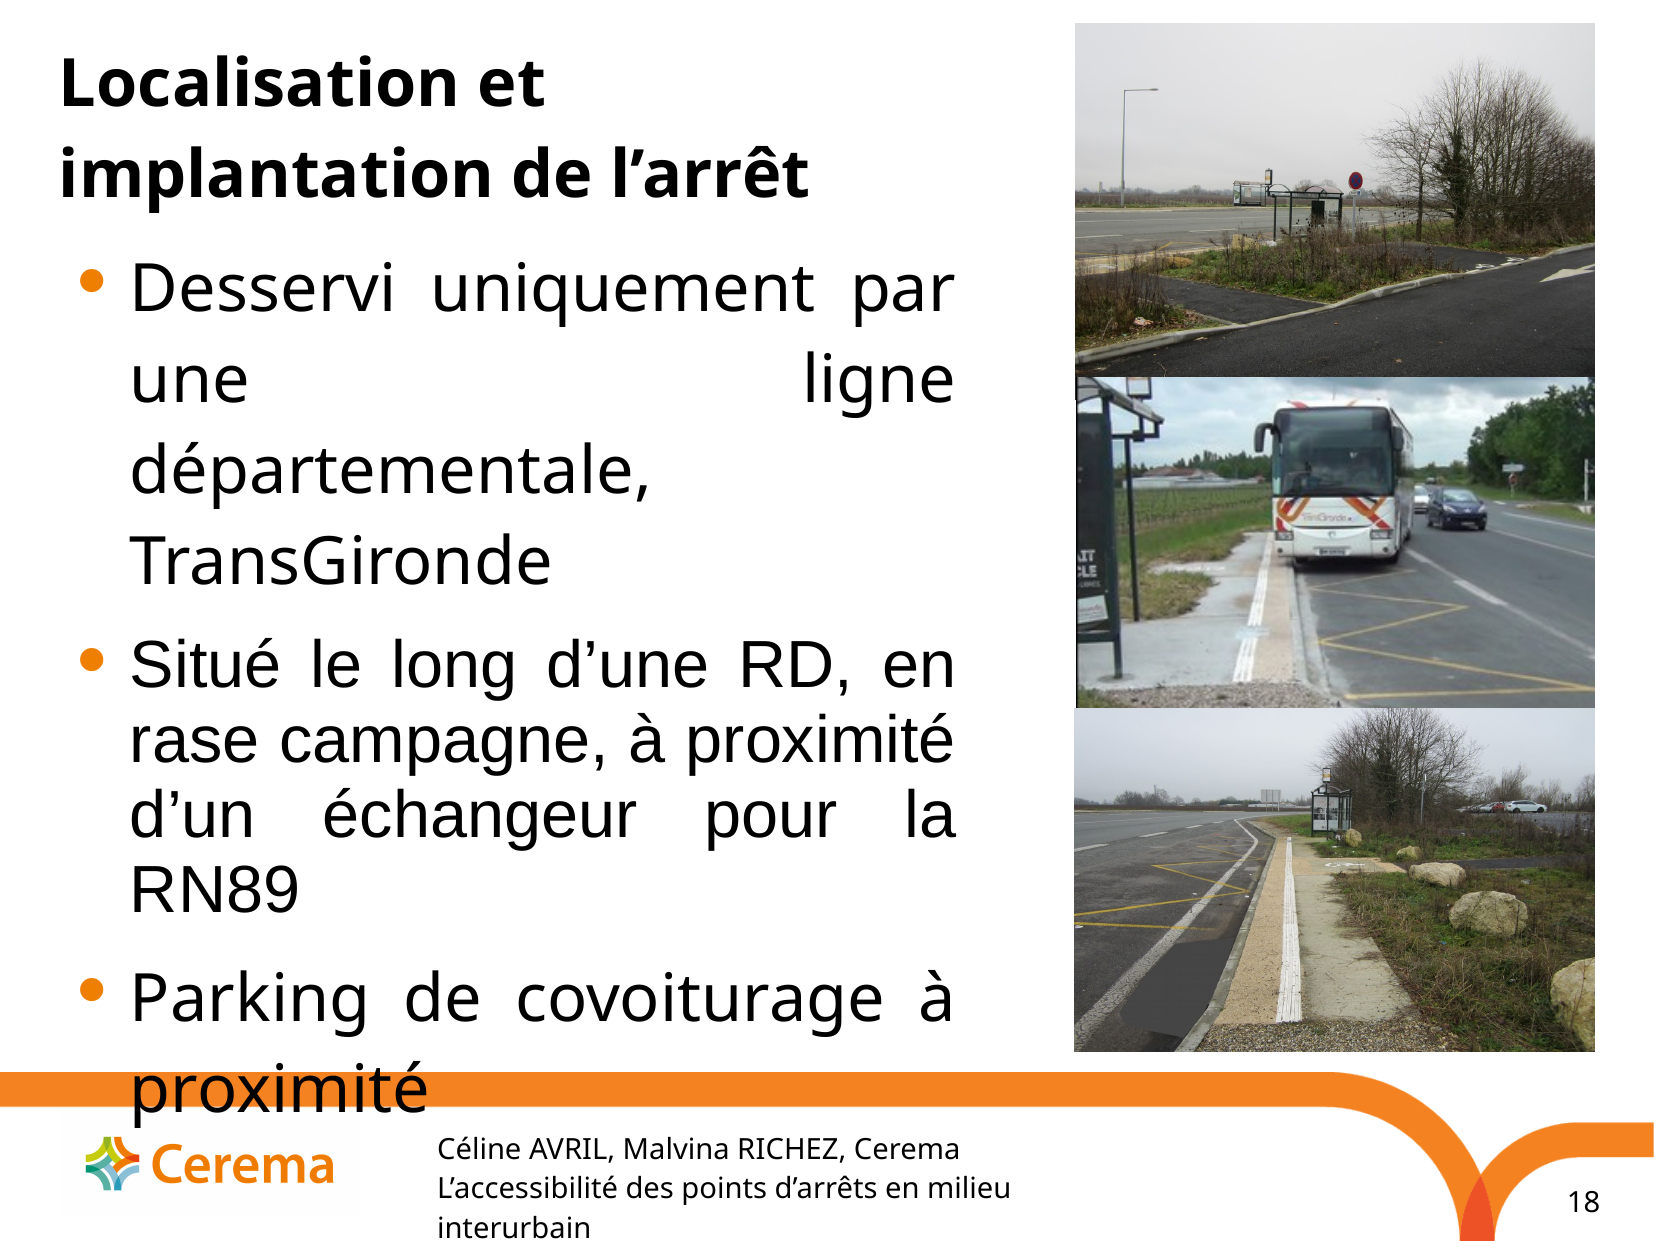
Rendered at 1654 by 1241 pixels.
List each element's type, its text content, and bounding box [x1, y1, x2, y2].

list Localisation et implantation de l’arrêt Desservi uniquement par une ligne départementale, TransGironde Situé le long d’une RD, en rase campagne, à proximité d’un échangeur pour la RN89 Parking de covoiturage à proximité Composantes techniques Un arrêt en encoche d’une longueur de 17m + 12m (entrée) et 9m (sortie) de biseau Hauteur de quai : 14 cm (car à plancher haut) Bande de sécurité contrastée visuellement et tactilement Eléments de repérage : emplacement de déploiement du hayon élévateur (3x3m) + dalle podotactile de repérage de la porte avant [0, 35, 957, 1027]
picture [0, 1072, 1654, 1241]
picture [1074, 23, 1595, 1052]
